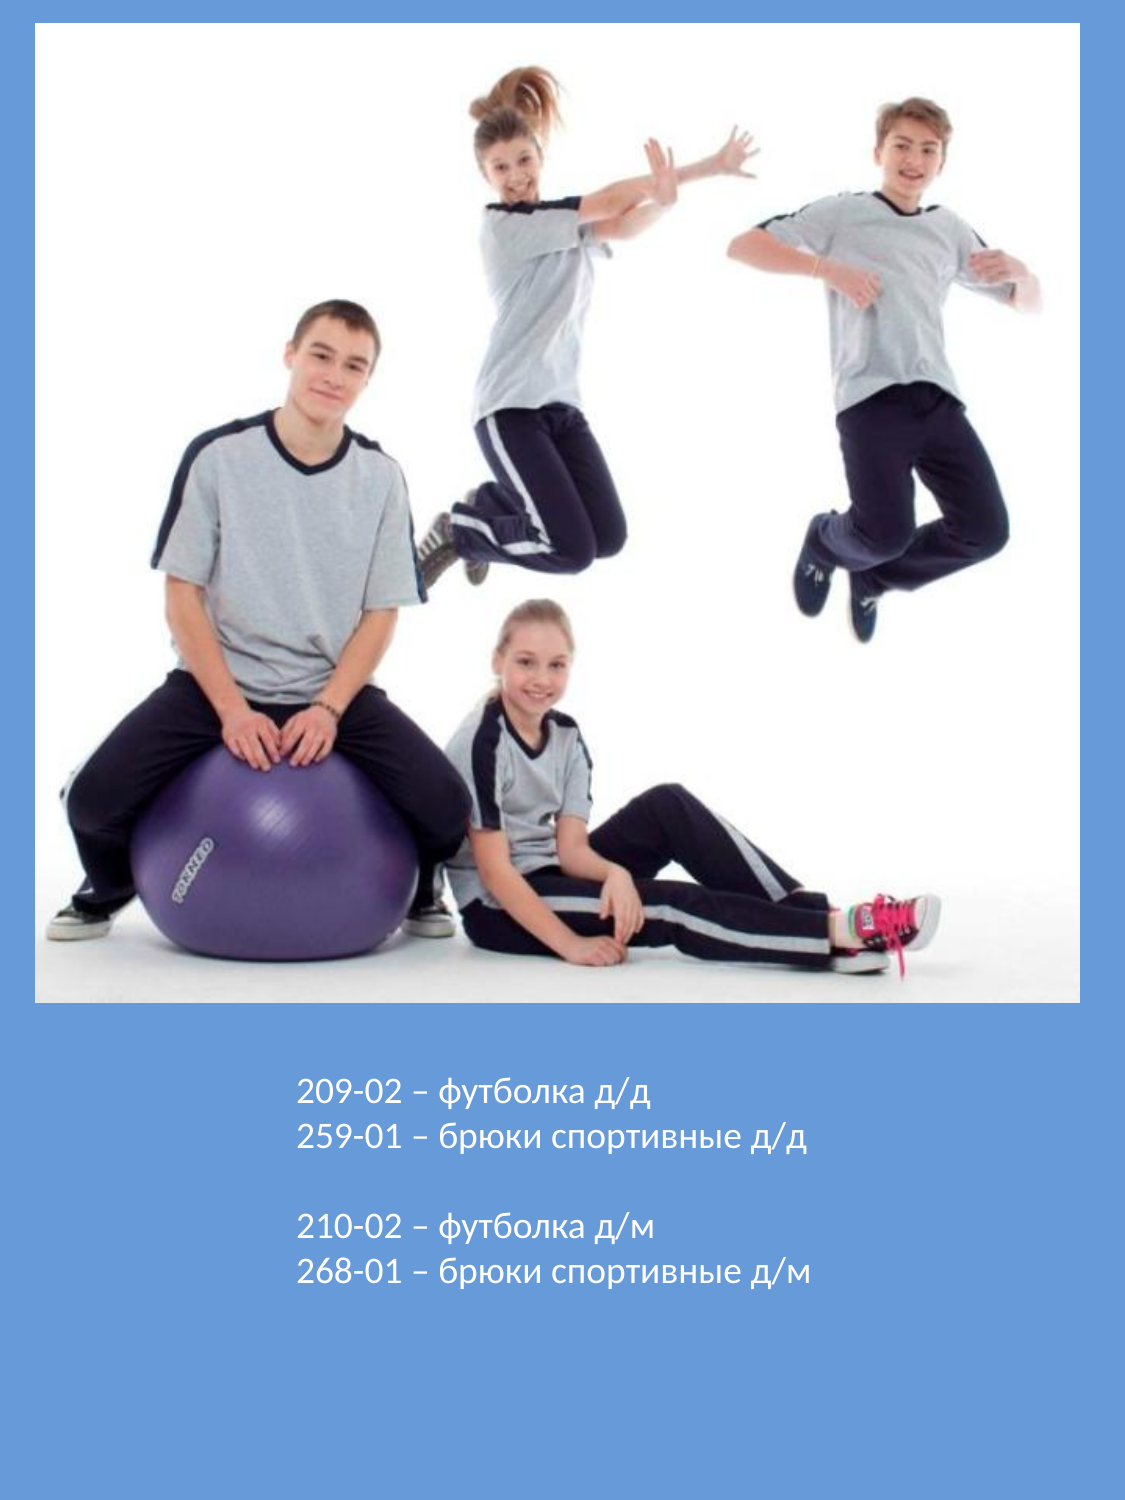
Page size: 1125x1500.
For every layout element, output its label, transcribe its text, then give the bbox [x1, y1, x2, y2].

picture [35, 23, 1080, 1004]
text_box 209-02 – футболка д/д 259-01 – брюки спортивные д/д 210-02 – футболка д/м 268-01 – брюки спортивные д/м [281, 1031, 856, 1372]
